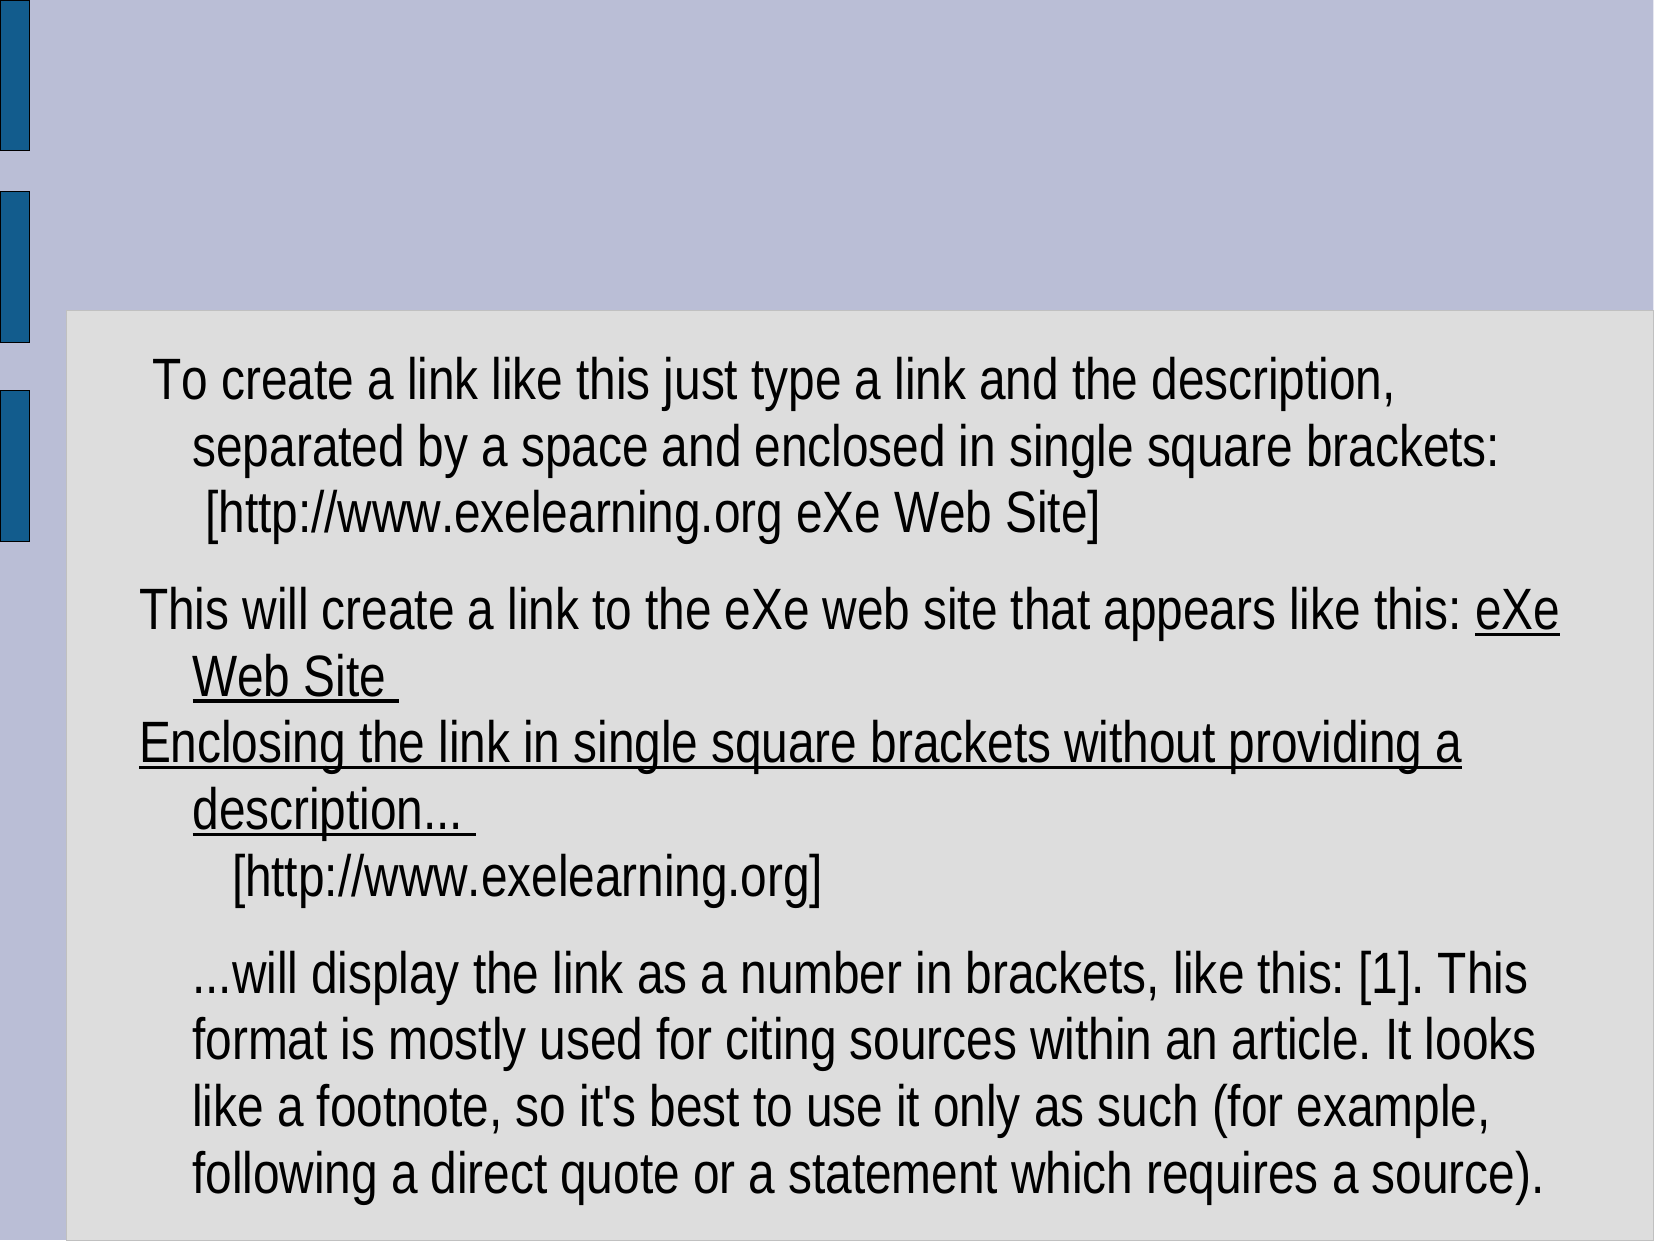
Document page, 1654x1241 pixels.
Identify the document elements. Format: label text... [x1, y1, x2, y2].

list To create a link like this just type a link and the description, separated by a space and enclosed in single square brackets: [http://www.exelearning.org eXe Web Site] This will create a link to the eXe web site that appears like this: eXe Web Site Enclosing the link in single square brackets without providing a description... [http://www.exelearning.org] ...will display the link as a number in brackets, like this: [1]. This format is mostly used for citing sources within an article. It looks like a footnote, so it's best to use it only as such (for example, following a direct quote or a statement which requires a source). [121, 344, 1613, 1200]
